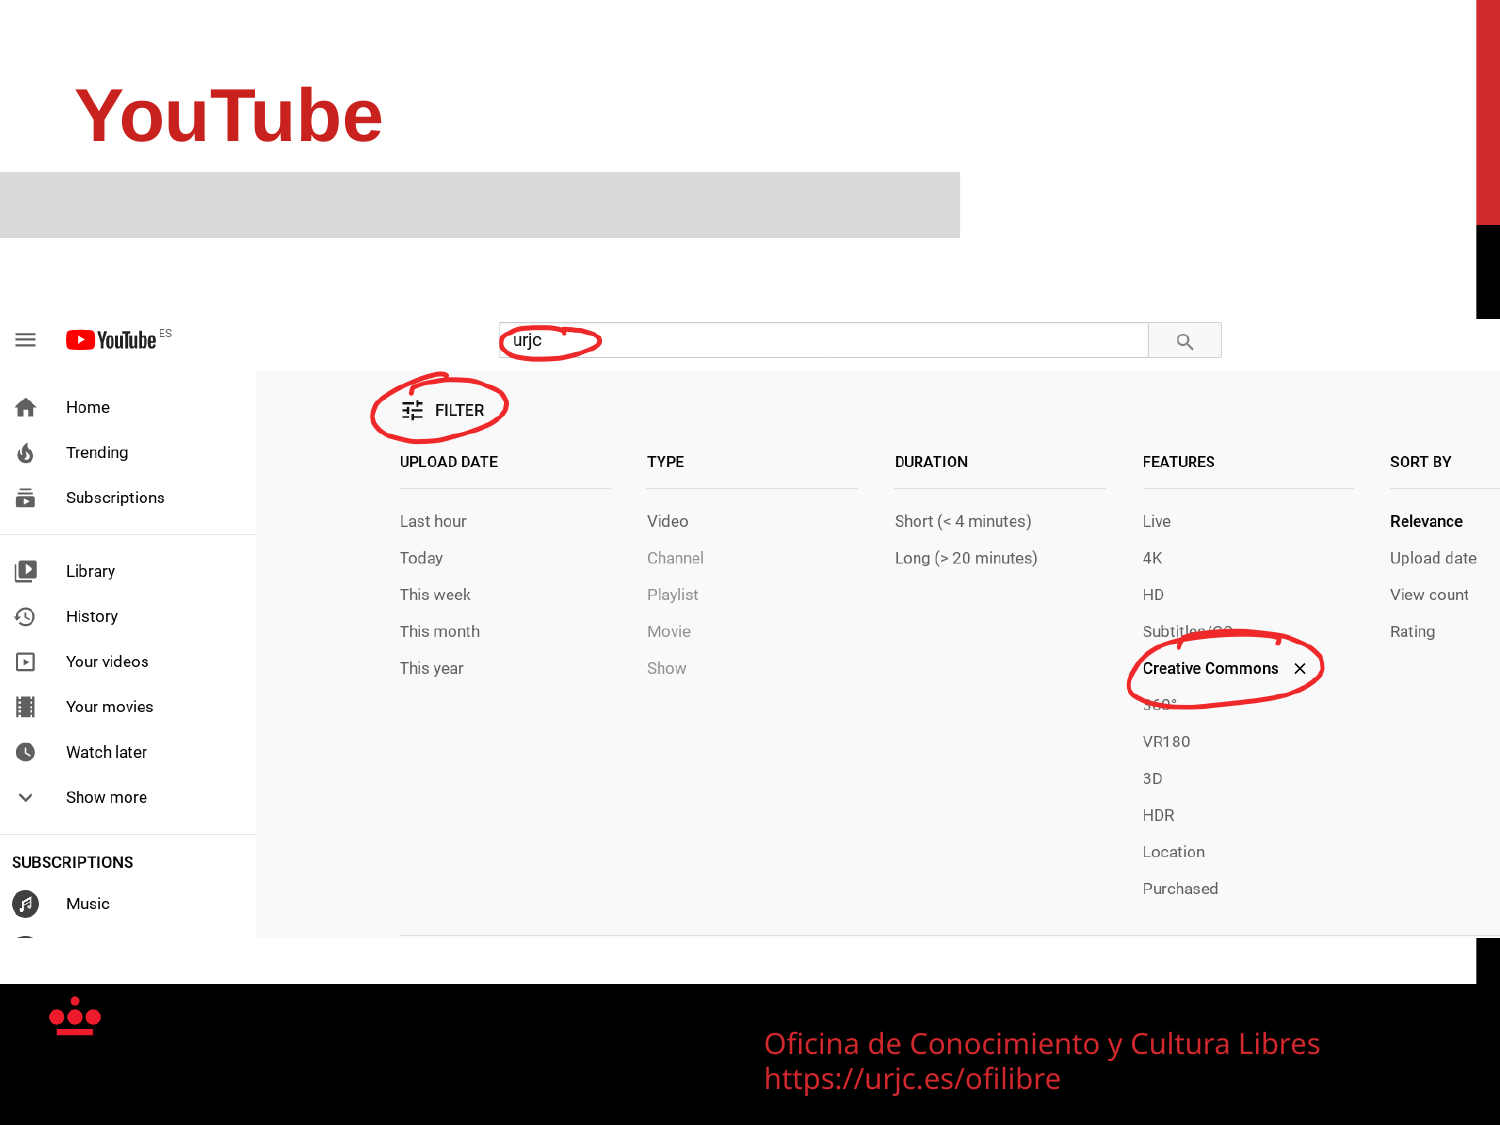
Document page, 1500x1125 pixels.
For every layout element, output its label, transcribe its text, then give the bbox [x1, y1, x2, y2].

picture [0, 319, 1500, 938]
text_box [0, 171, 961, 238]
text_box [0, 984, 1500, 1125]
text_box YouTube [60, 66, 991, 249]
title [75, 24, 1026, 250]
picture [49, 996, 346, 1111]
text_box Oficina de Conocimiento y Cultura Libres https://urjc.es/ofilibre [748, 1017, 1500, 1125]
